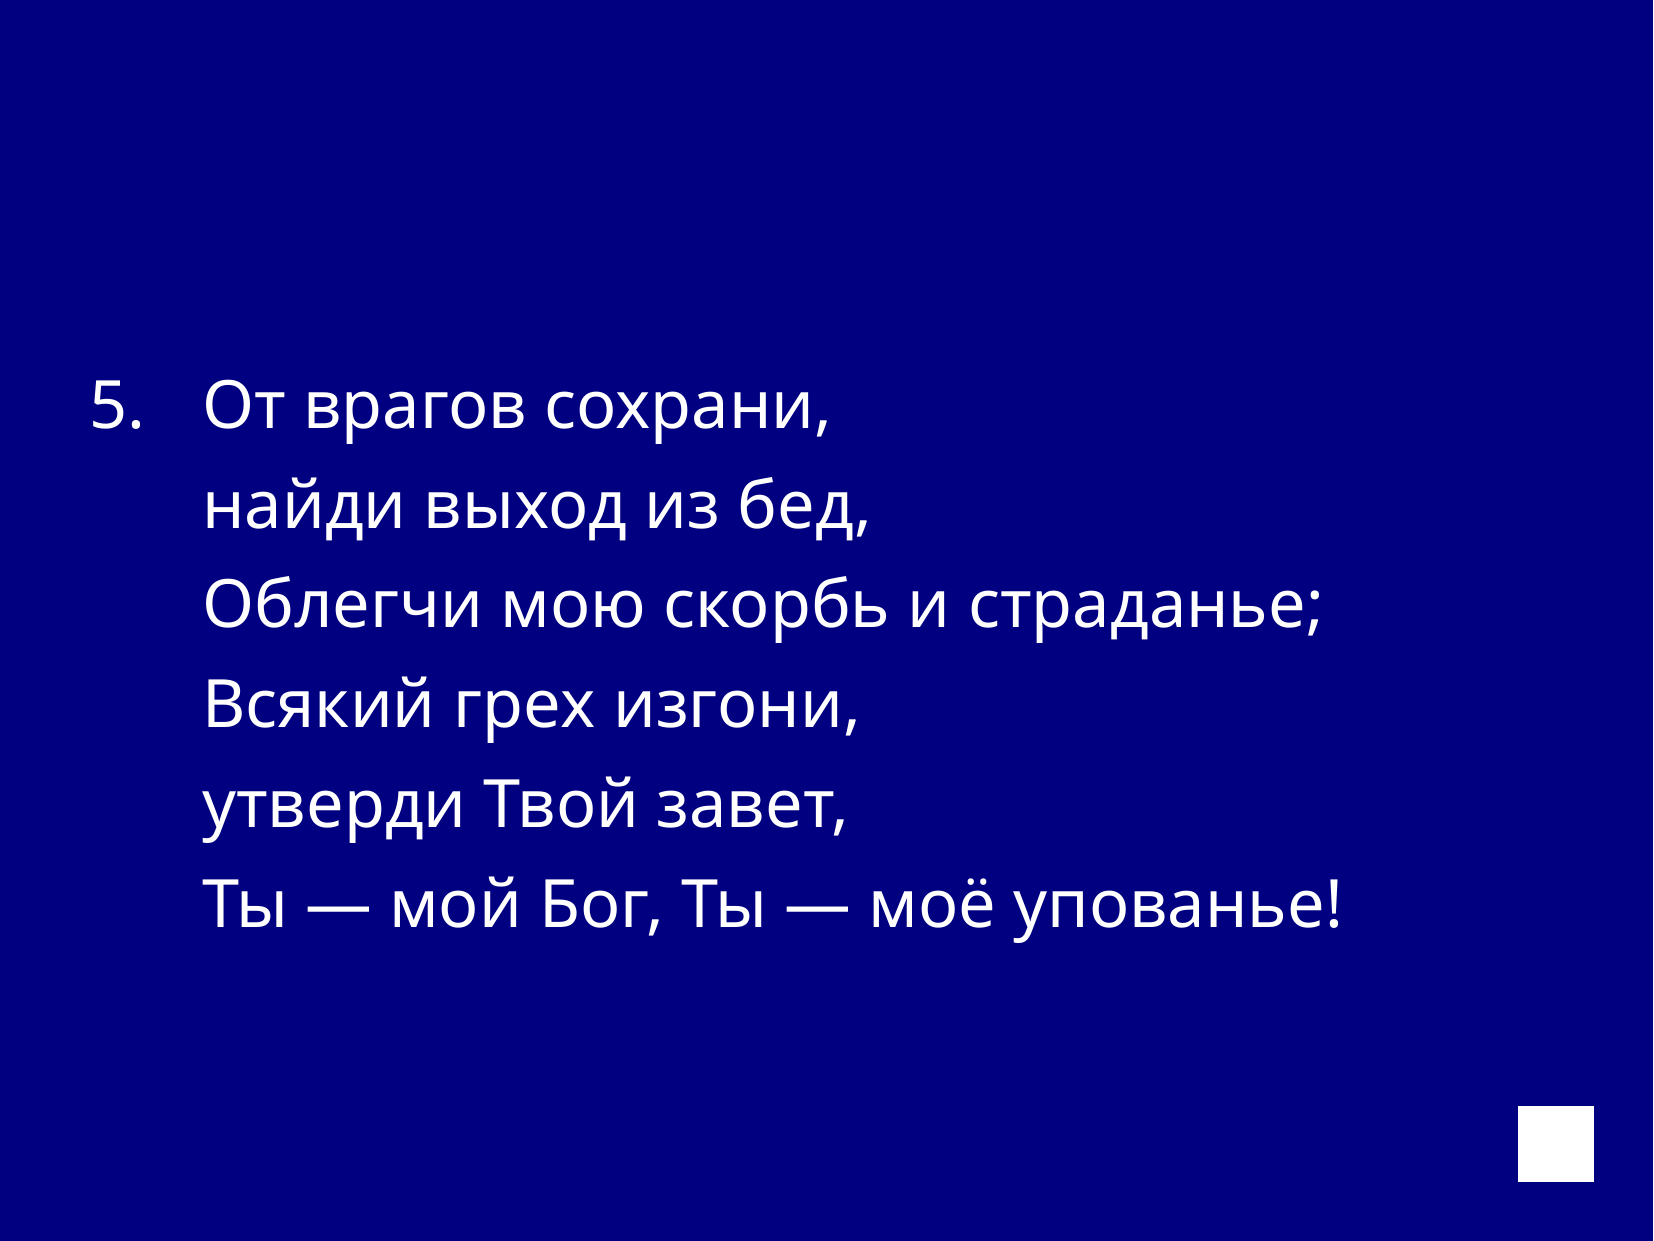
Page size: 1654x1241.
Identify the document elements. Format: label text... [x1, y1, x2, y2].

text_box [1518, 1106, 1594, 1182]
text_box 5. От врагов сохрани, найди выход из бед, Облегчи мою скорбь и страданье; Всякий грех изгони, утверди Твой завет, Ты — мой Бог, Ты — моё упованье! [75, 150, 1576, 1163]
